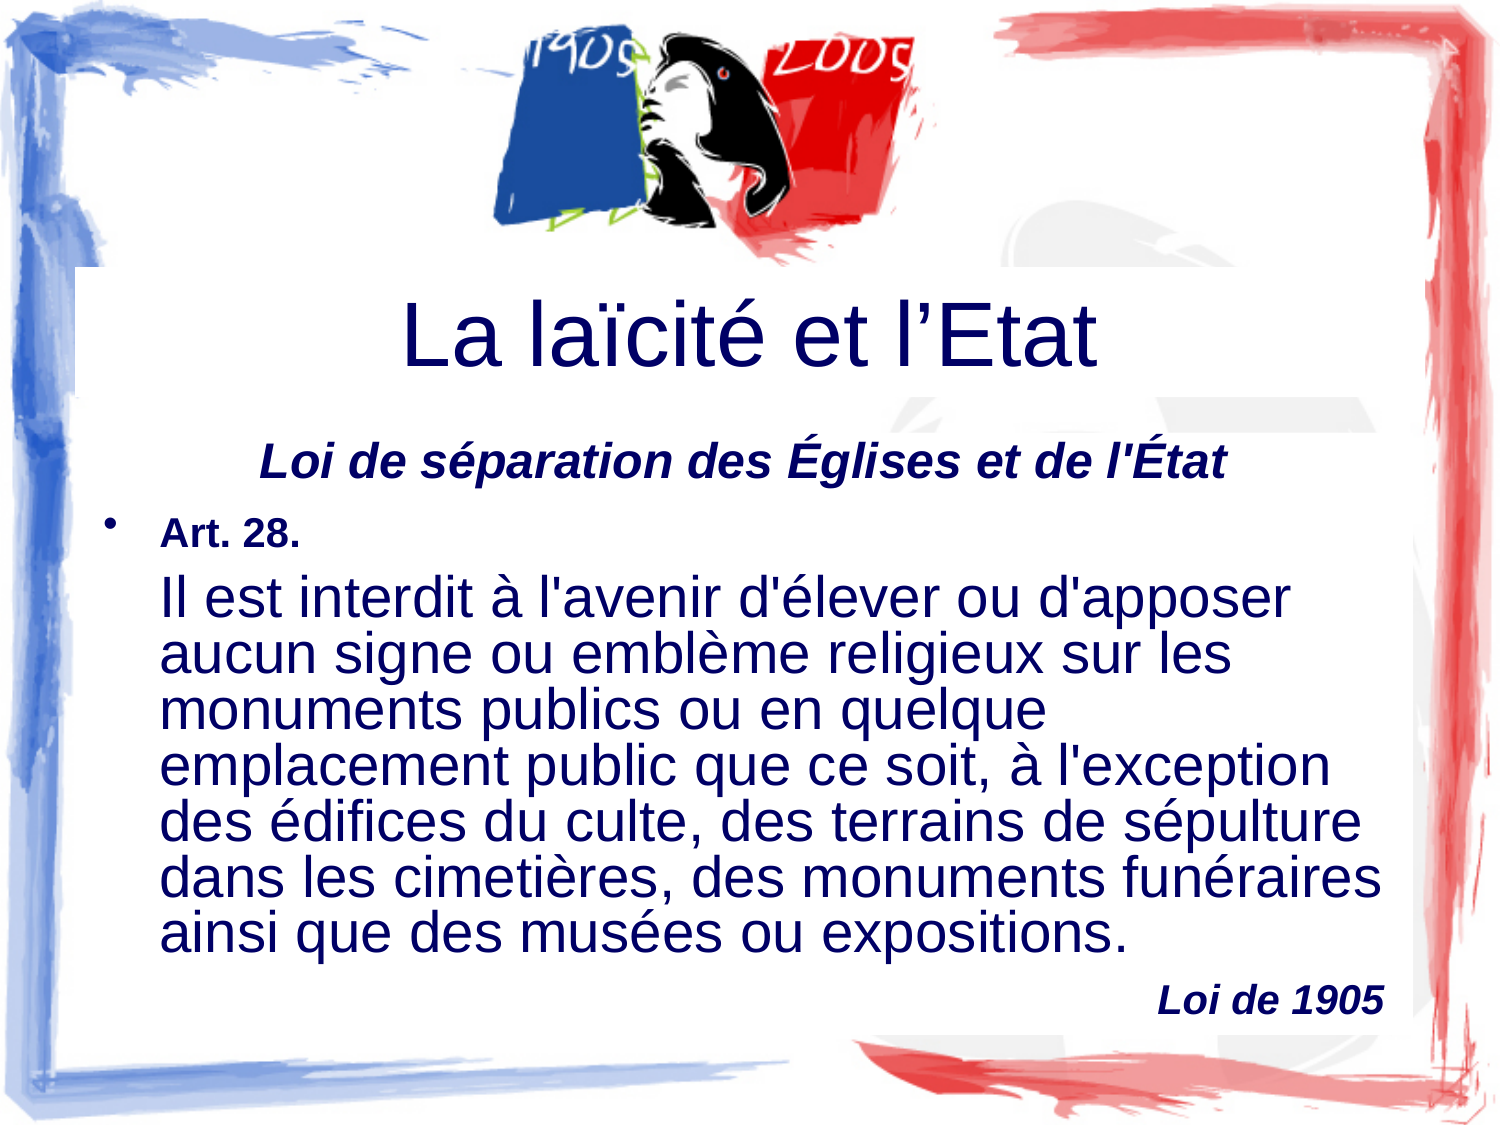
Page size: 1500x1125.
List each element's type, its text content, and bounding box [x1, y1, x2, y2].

list Loi de séparation des Églises et de l'État Art. 28. Il est interdit à l'avenir d'élever ou d'apposer aucun signe ou emblème religieux sur les monuments publics ou en quelque emplacement public que ce soit, à l'exception des édifices du culte, des terrains de sépulture dans les cimetières, des monuments funéraires ainsi que des musées ou expositions. Loi de 1905 [88, 432, 1414, 1035]
picture [0, 0, 1500, 1125]
title La laïcité et l’Etat [75, 267, 1426, 398]
